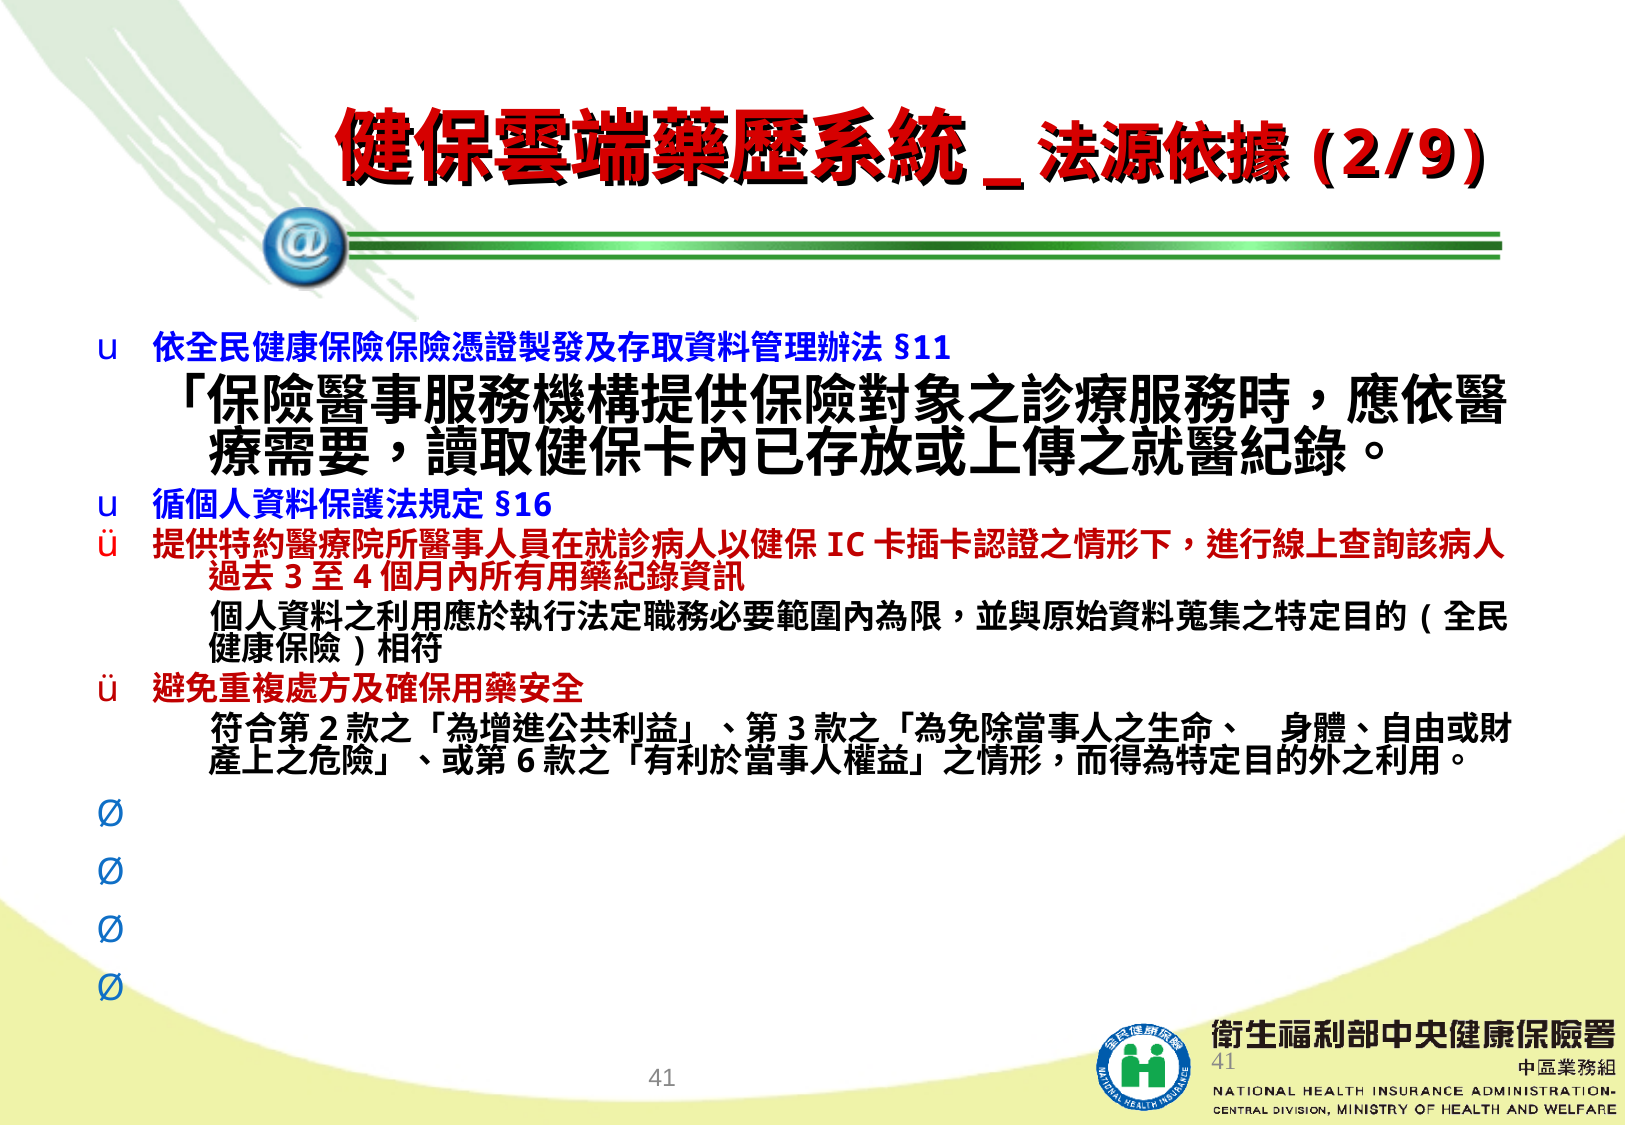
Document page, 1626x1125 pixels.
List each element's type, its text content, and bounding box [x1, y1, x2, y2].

text_box [1196, 1021, 1535, 1097]
list 依全民健康保險保險憑證製發及存取資料管理辦法§11 「保險醫事服務機構提供保險對象之診療服務時，應依醫療需要，讀取健保卡內已存放或上傳之就醫紀錄。 循個人資料保護法規定§16 提供特約醫療院所醫事人員在就診病人以健保IC卡插卡認證之情形下，進行線上查詢該病人過去3至4個月內所有用藥紀錄資訊 個人資料之利用應於執行法定職務必要範圍內為限，並與原始資料蒐集之特定目的(全民健康保險)相符 避免重複處方及確保用藥安全 符合第2款之「為增進公共利益」、第3款之「為免除當事人之生命、 身體、自由或財產上之危險」、或第6款之「有利於當事人權益」之情形，而得為特定目的外之利用。 [81, 326, 1544, 1094]
text_box [633, 1046, 1013, 1107]
title 健保雲端藥歷系統_法源依據(2/9) [304, 78, 1522, 209]
